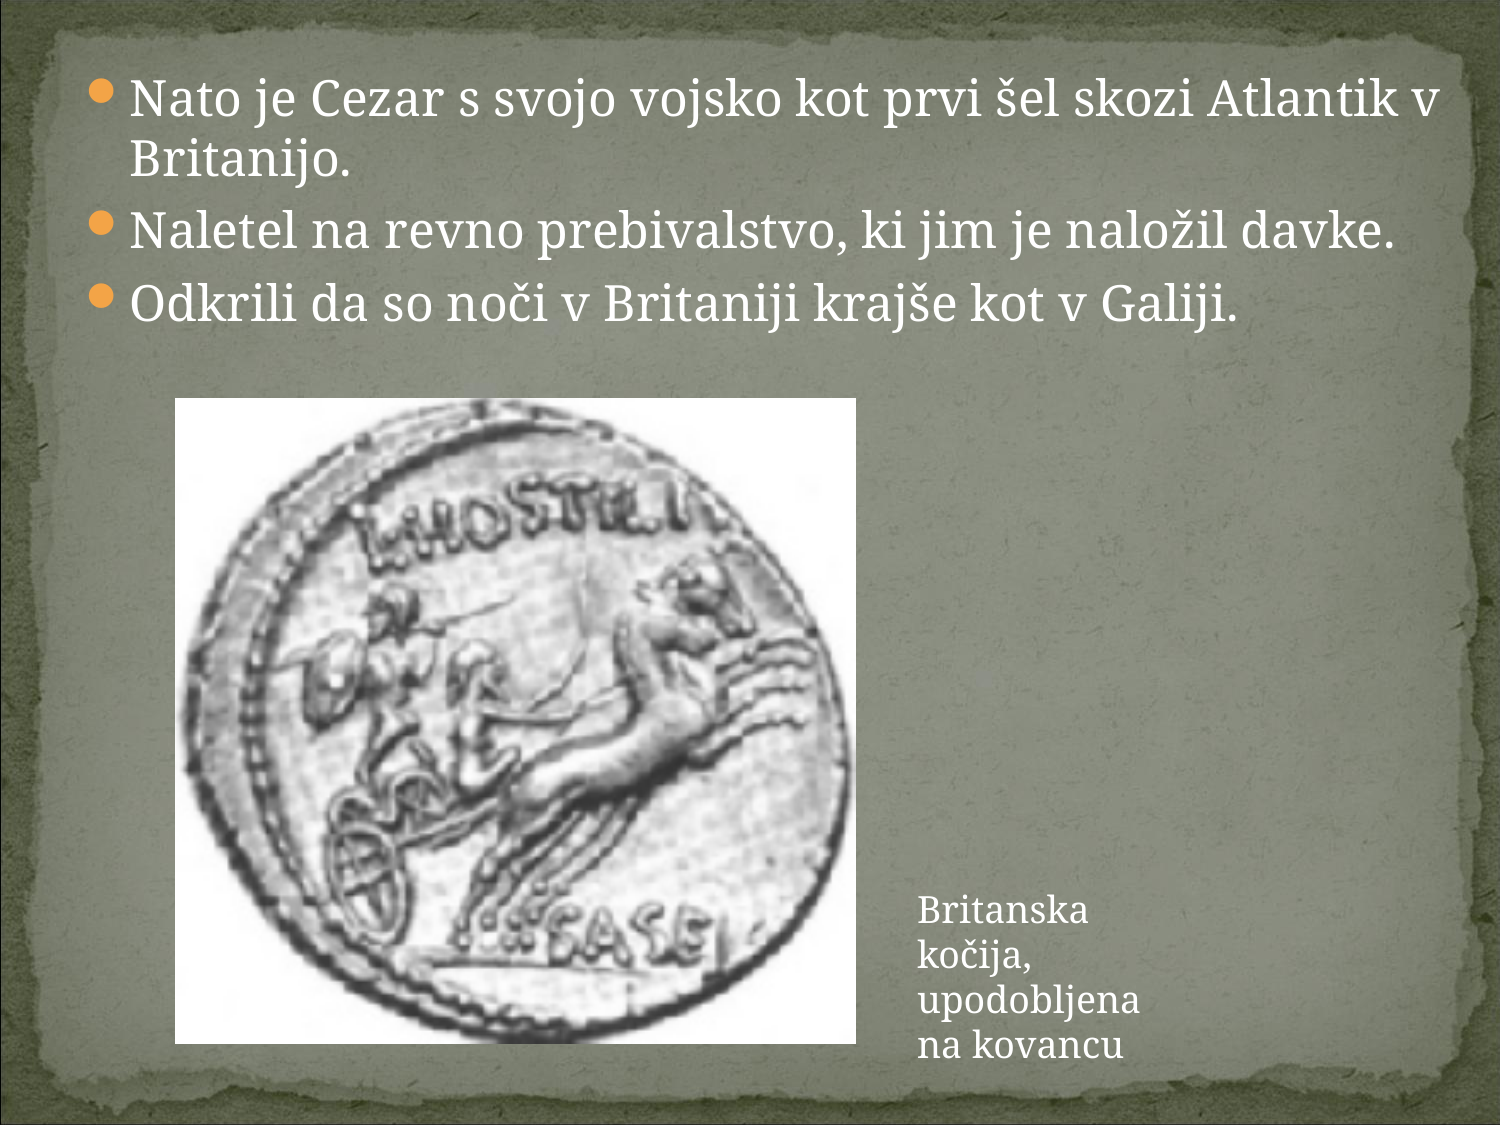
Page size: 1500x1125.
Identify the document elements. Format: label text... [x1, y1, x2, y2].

text_box Britanska kočija, upodobljena na kovancu [902, 878, 1186, 1074]
picture [0, 0, 1500, 1125]
list Nato je Cezar s svojo vojsko kot prvi šel skozi Atlantik v Britanijo. Naletel na revno prebivalstvo, ki jim je naložil davke. Odkrili da so noči v Britaniji krajše kot v Galiji. [70, 58, 1465, 1090]
